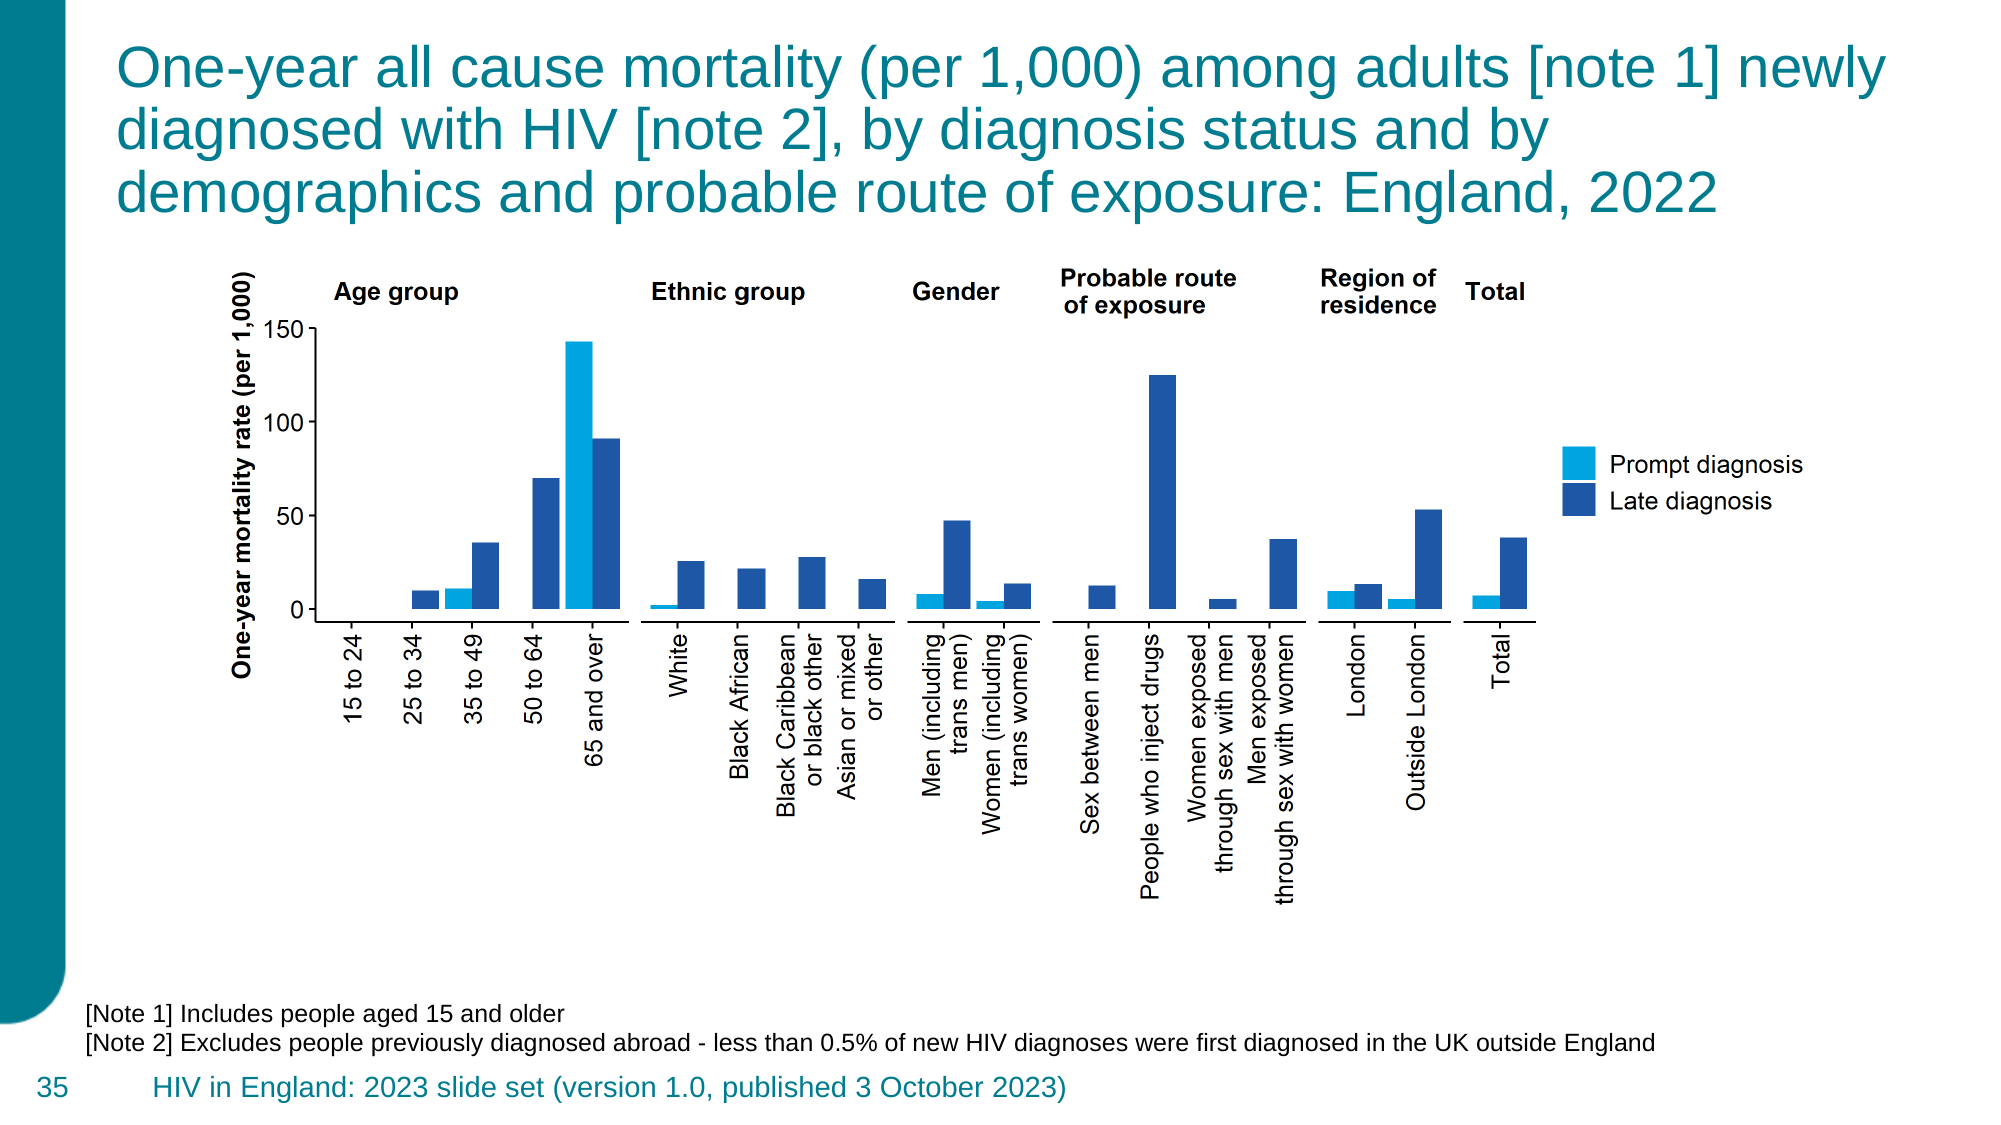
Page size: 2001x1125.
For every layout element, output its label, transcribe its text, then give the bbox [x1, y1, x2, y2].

title One-year all cause mortality (per 1,000) among adults [note 1] newly diagnosed with HIV [note 2], by diagnosis status and by demographics and probable route of exposure: England, 2022 [101, 29, 1926, 189]
text_box HIV in England: 2023 slide set (version 1.0, published 3 October 2023) [137, 1056, 1780, 1116]
picture [211, 240, 1816, 954]
text_box [Note 1] Includes people aged 15 and older [Note 2] Excludes people previously diagnosed abroad - less than 0.5% of new HIV diagnoses were first diagnosed in the UK outside England [70, 989, 2000, 1096]
text_box [21, 1056, 120, 1117]
